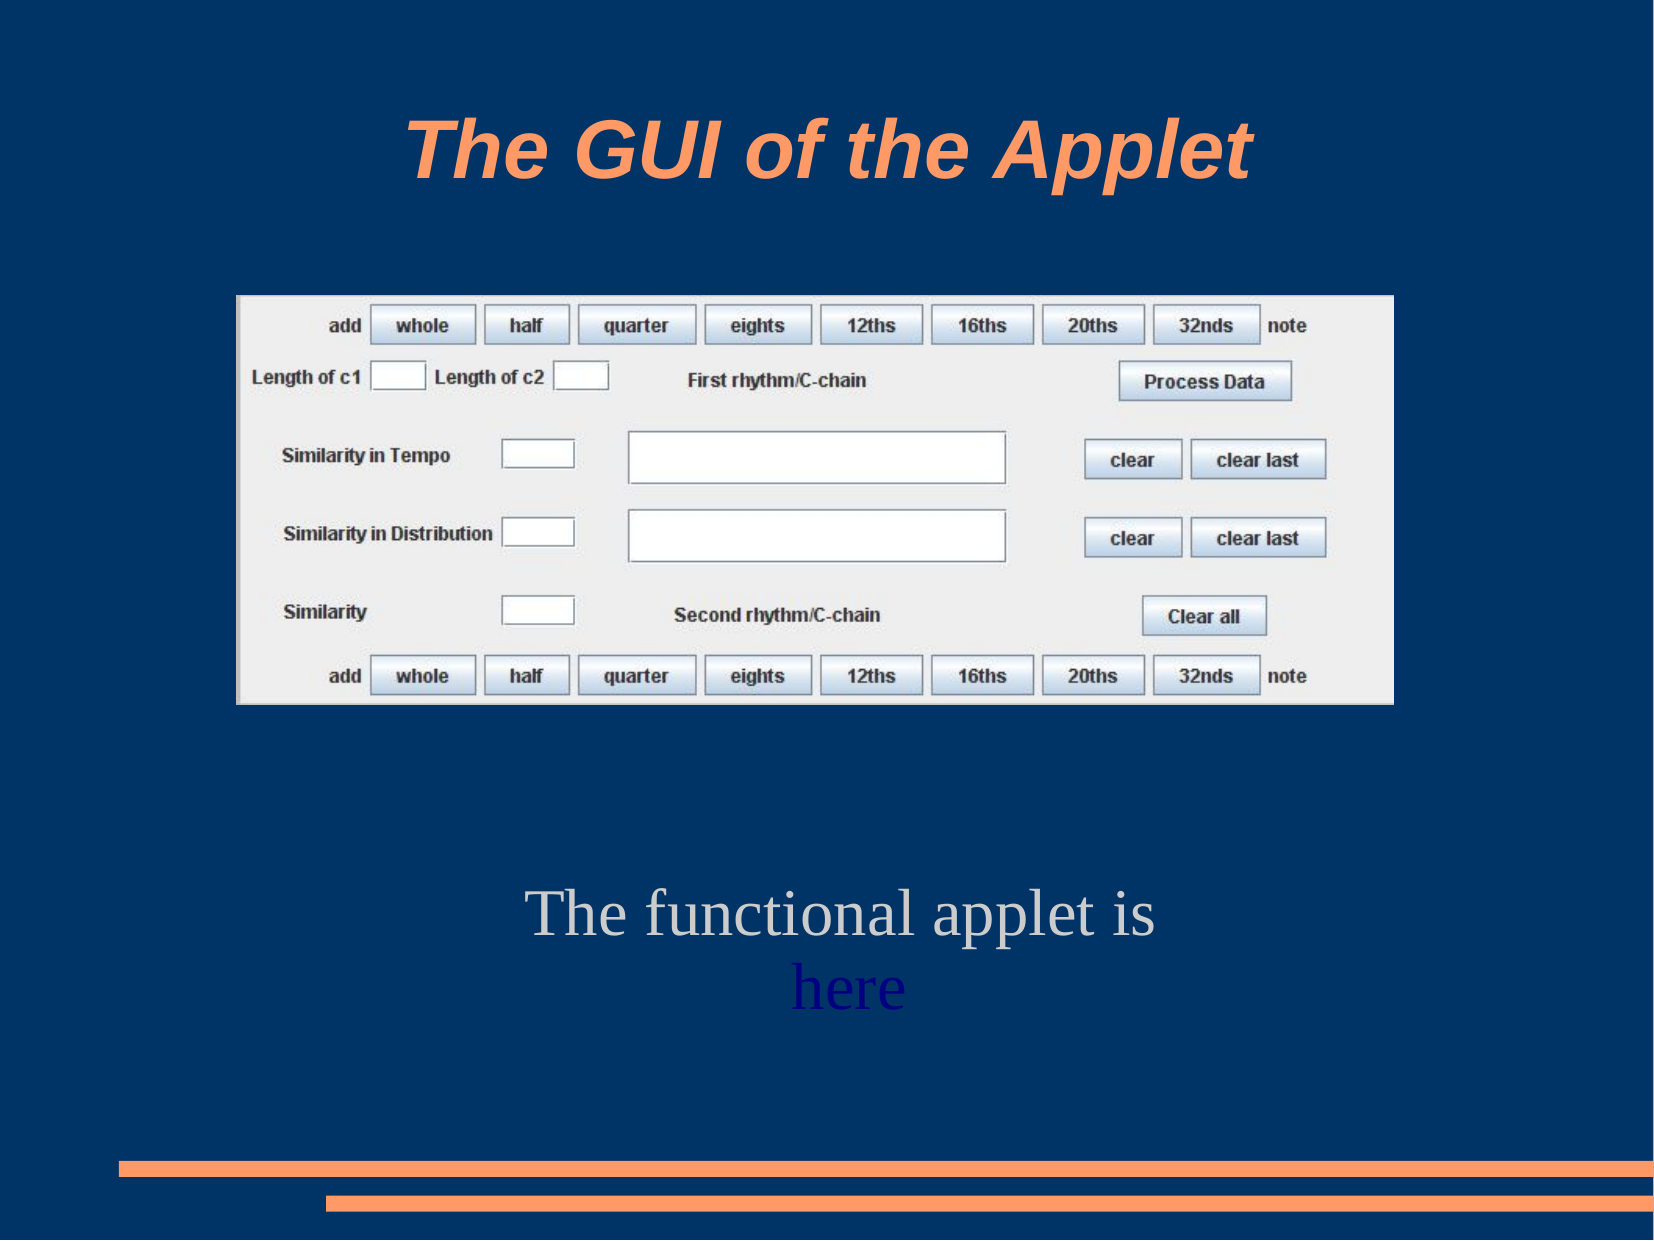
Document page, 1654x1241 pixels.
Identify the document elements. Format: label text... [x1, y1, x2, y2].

title The GUI of the Applet [121, 46, 1534, 254]
subtitle The functional applet is here [121, 767, 1561, 1133]
picture [236, 295, 1394, 705]
